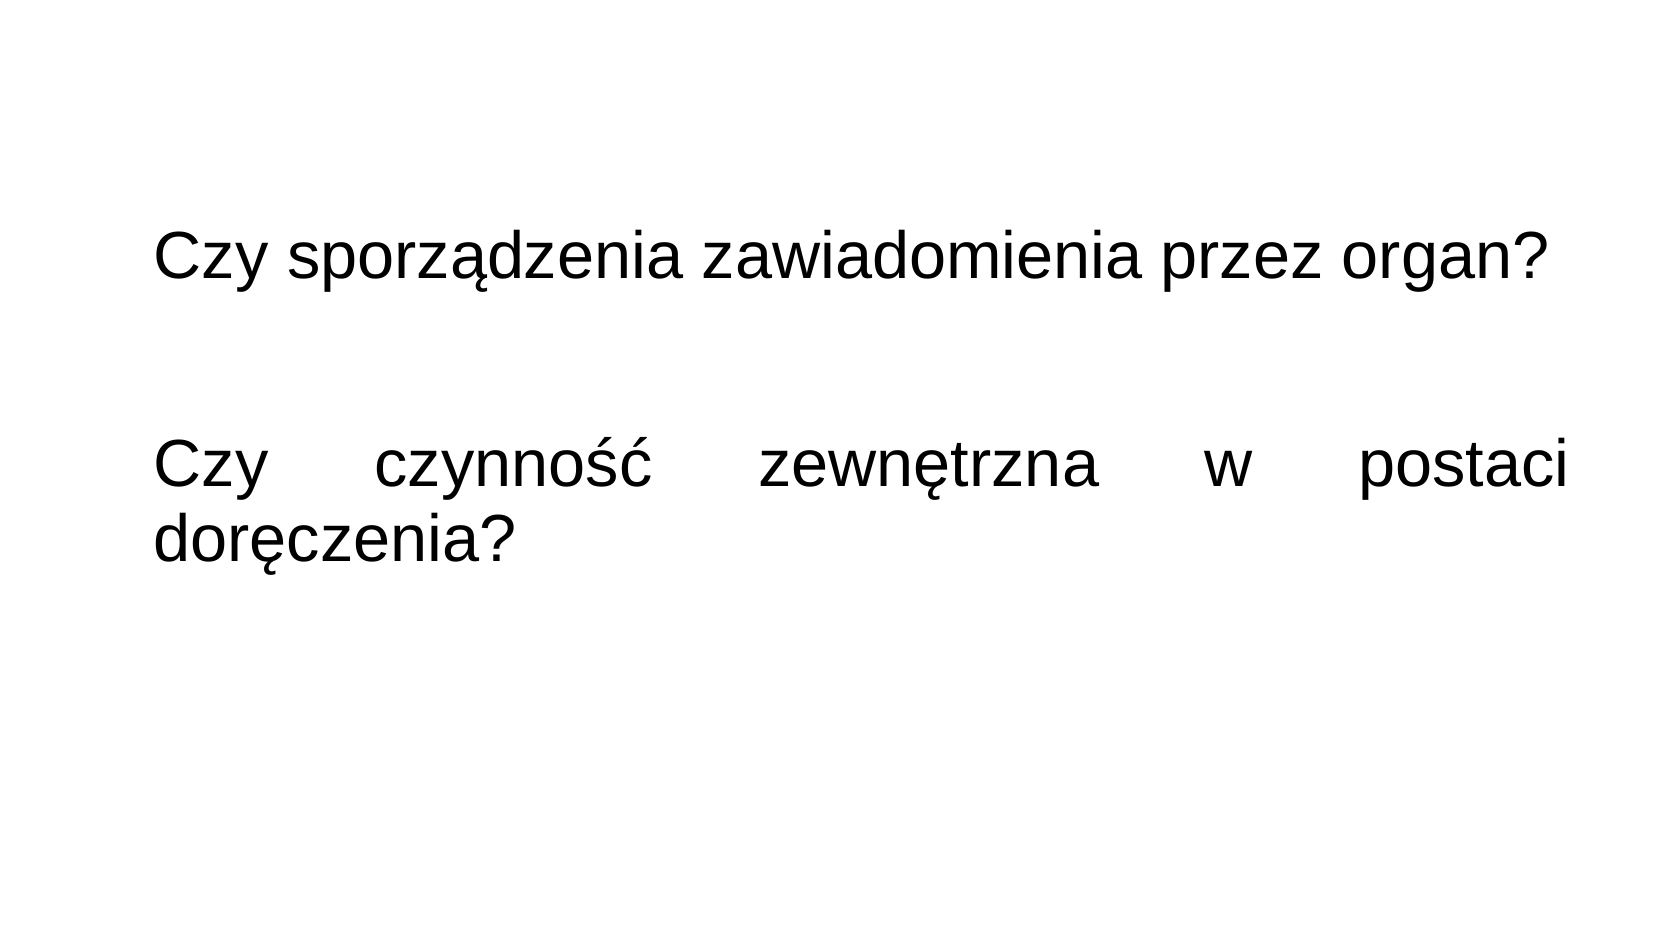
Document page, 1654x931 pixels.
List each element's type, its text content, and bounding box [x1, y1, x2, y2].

list Czy sporządzenia zawiadomienia przez organ? Czy czynność zewnętrzna w postaci doręczenia? [82, 217, 1571, 758]
